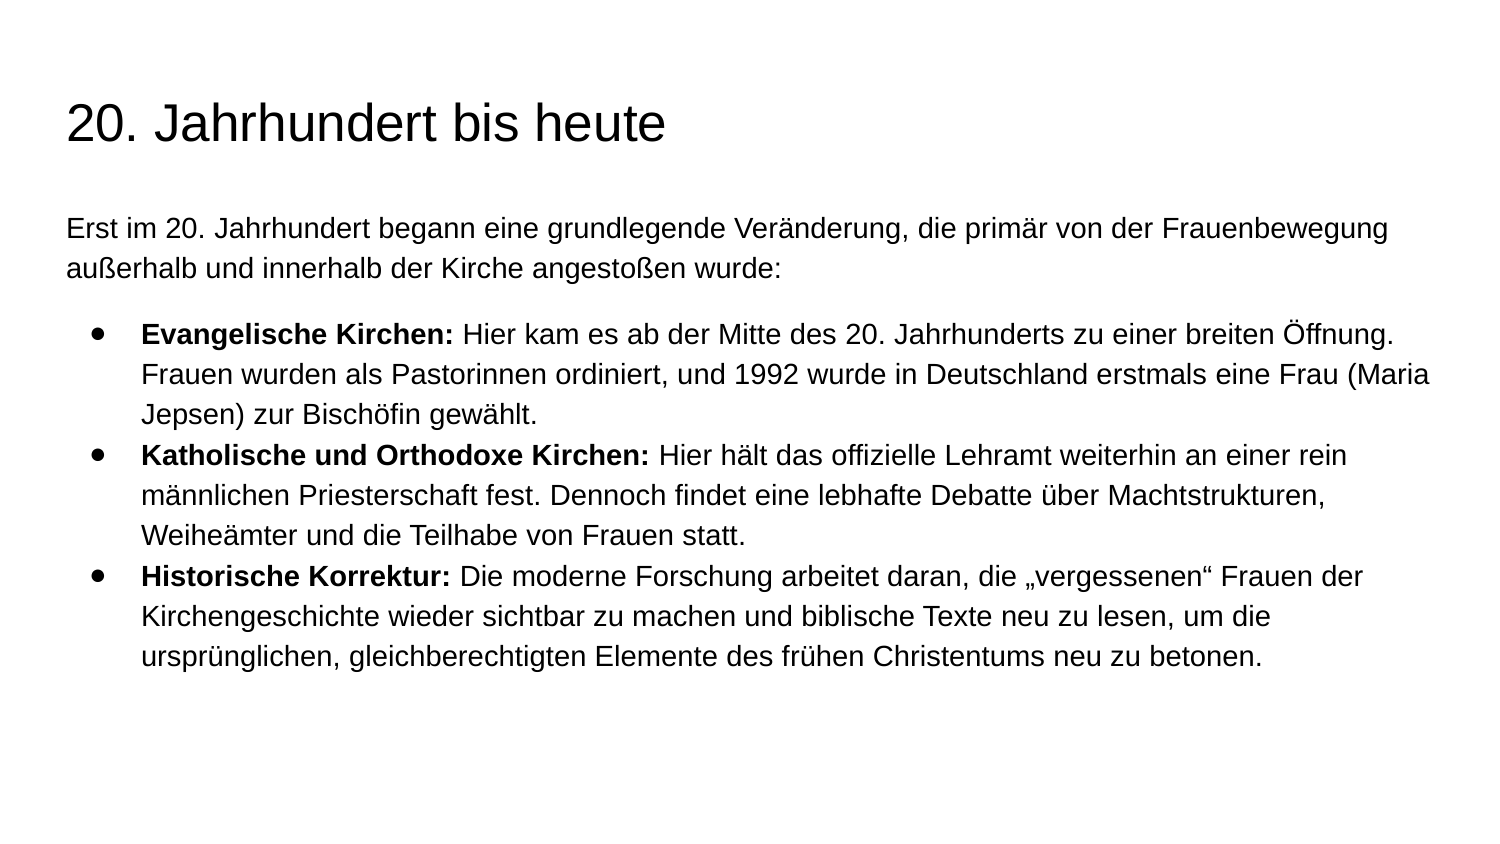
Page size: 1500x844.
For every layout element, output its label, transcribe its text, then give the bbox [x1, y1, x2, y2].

list Erst im 20. Jahrhundert begann eine grundlegende Veränderung, die primär von der Frauenbewegung außerhalb und innerhalb der Kirche angestoßen wurde: Evangelische Kirchen: Hier kam es ab der Mitte des 20. Jahrhunderts zu einer breiten Öffnung. Frauen wurden als Pastorinnen ordiniert, und 1992 wurde in Deutschland erstmals eine Frau (Maria Jepsen) zur Bischöfin gewählt. Katholische und Orthodoxe Kirchen: Hier hält das offizielle Lehramt weiterhin an einer rein männlichen Priesterschaft fest. Dennoch findet eine lebhafte Debatte über Machtstrukturen, Weiheämter und die Teilhabe von Frauen statt. Historische Korrektur: Die moderne Forschung arbeitet daran, die „vergessenen“ Frauen der Kirchengeschichte wieder sichtbar zu machen und biblische Texte neu zu lesen, um die ursprünglichen, gleichberechtigten Elemente des frühen Christentums neu zu betonen. [51, 189, 1449, 750]
title 20. Jahrhundert bis heute [51, 72, 1449, 167]
